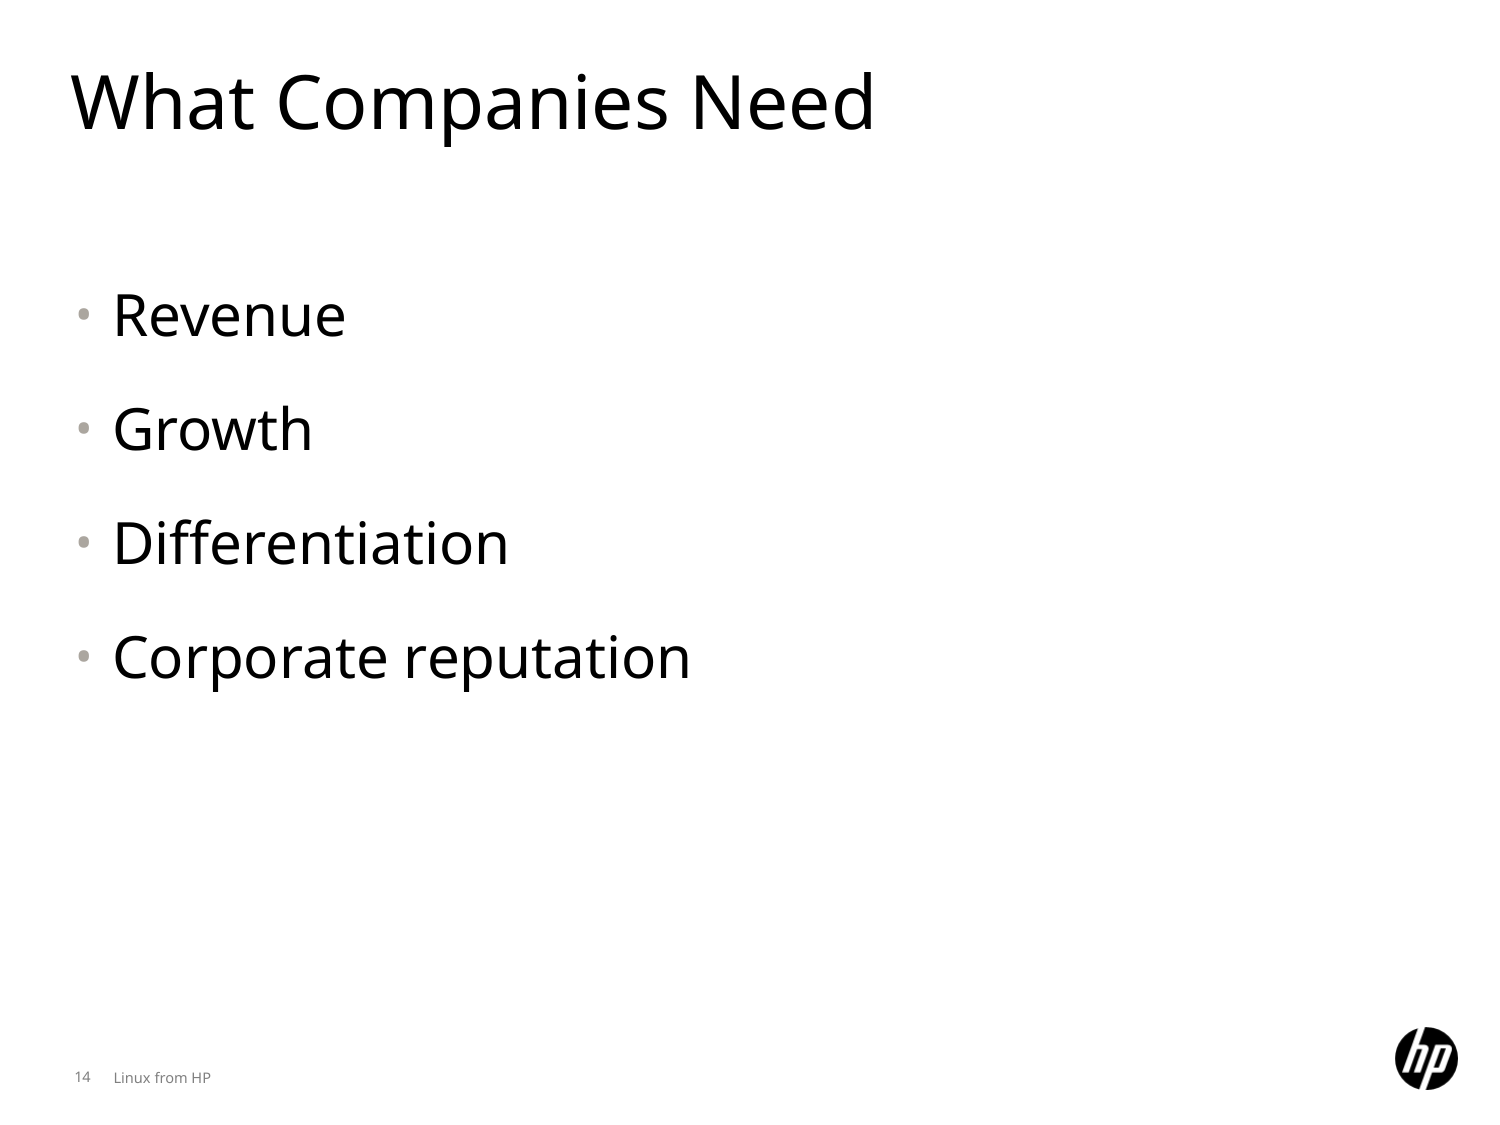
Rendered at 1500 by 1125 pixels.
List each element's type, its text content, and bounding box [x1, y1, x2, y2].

list Revenue Growth Differentiation Corporate reputation [75, 263, 1425, 1006]
title What Companies Need [55, 68, 1430, 213]
picture [1393, 1025, 1460, 1092]
